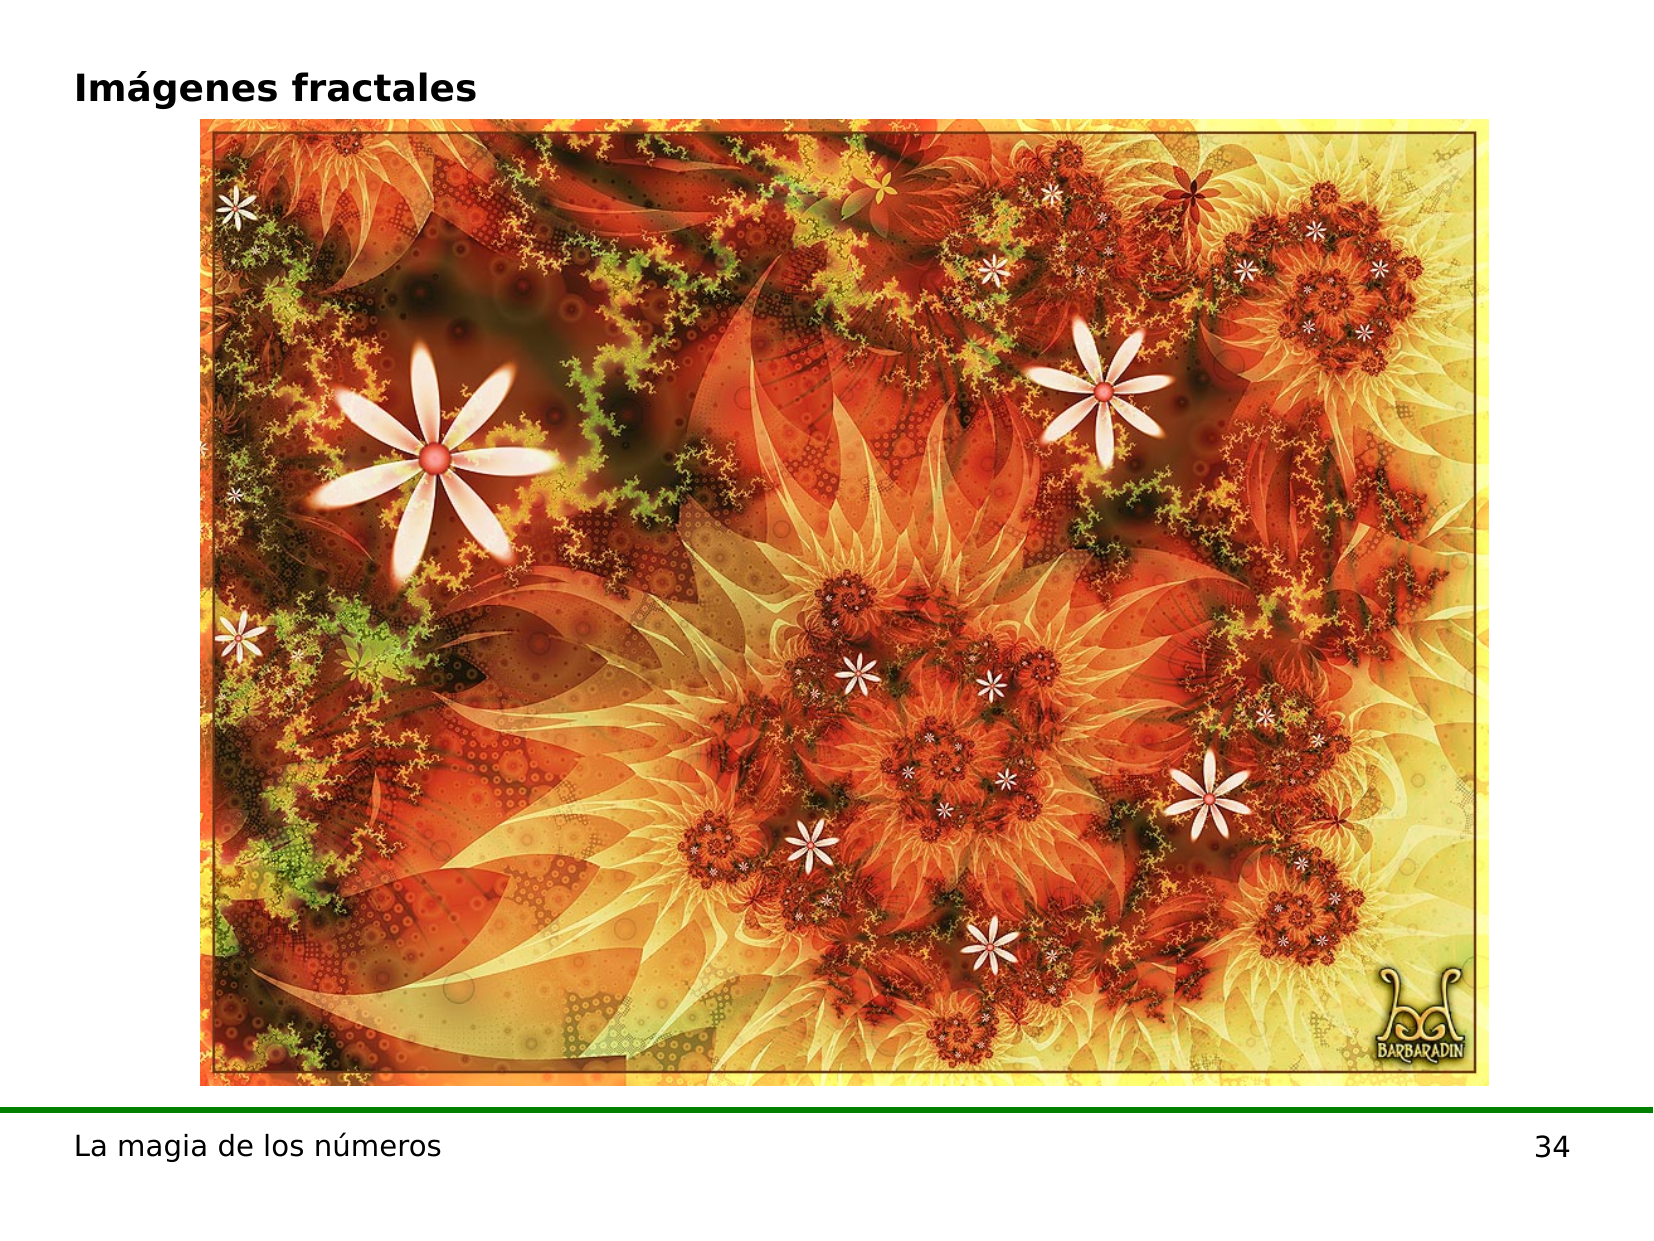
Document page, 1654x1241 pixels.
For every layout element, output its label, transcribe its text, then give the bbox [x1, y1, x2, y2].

text_box Imágenes fractales [59, 59, 1182, 118]
text_box La magia de los números [59, 1122, 975, 1172]
picture [200, 119, 1489, 1086]
